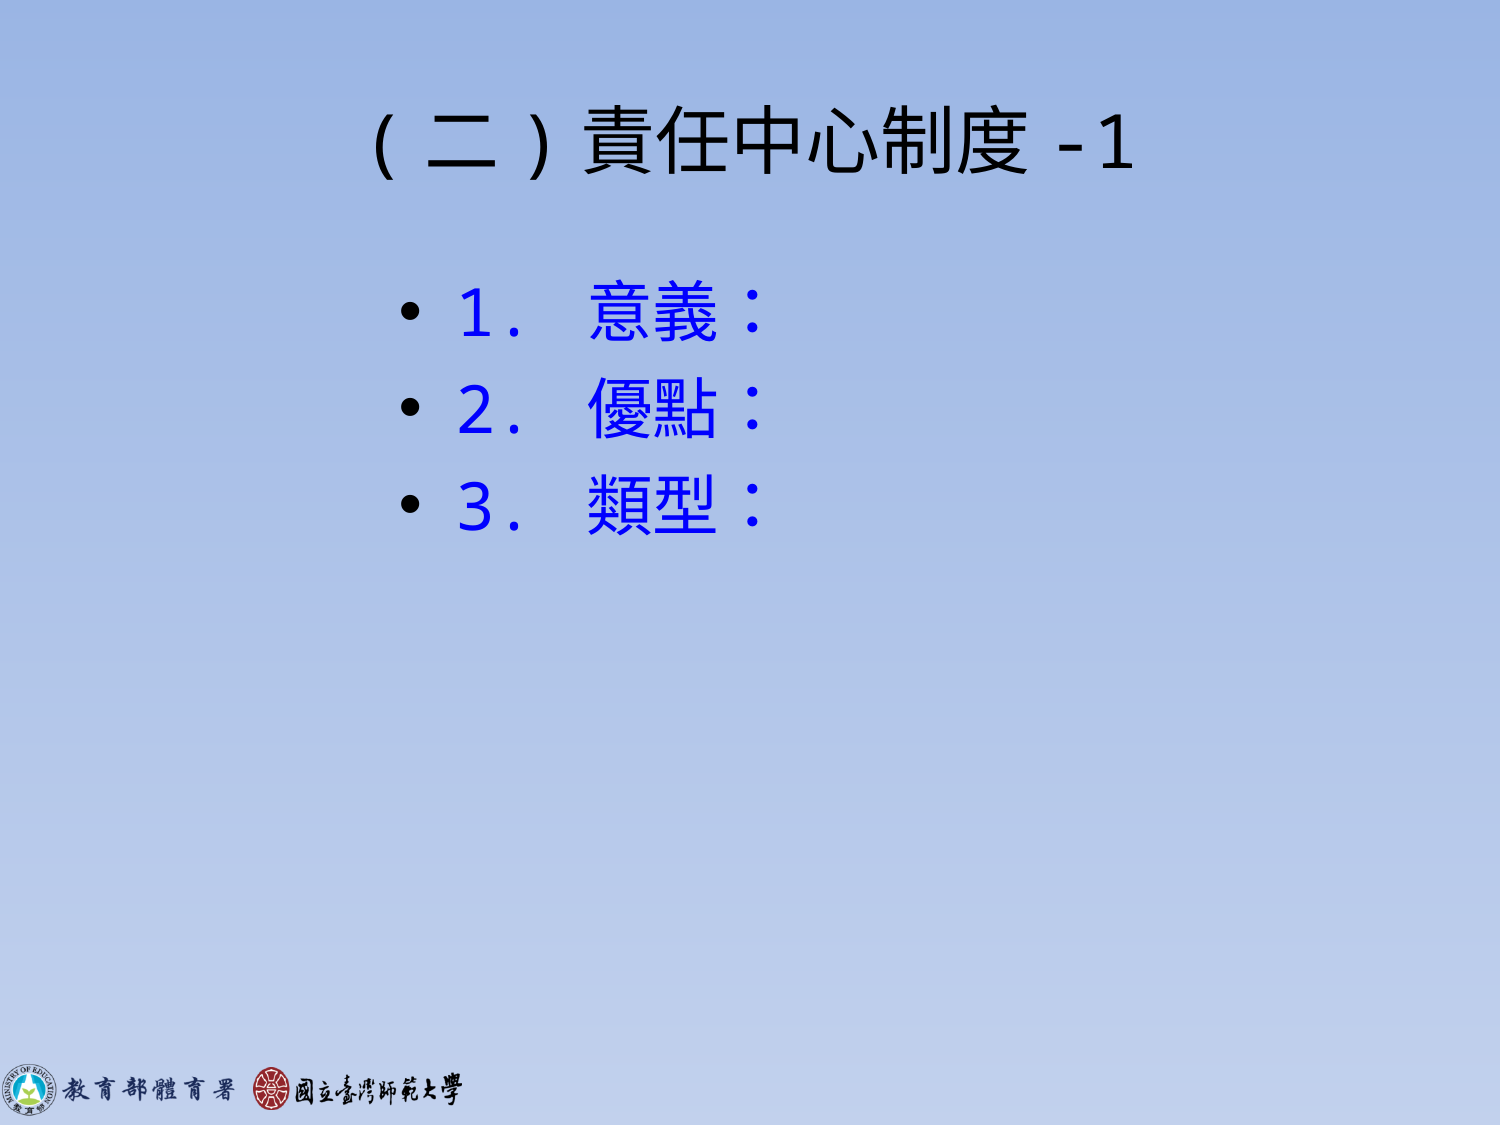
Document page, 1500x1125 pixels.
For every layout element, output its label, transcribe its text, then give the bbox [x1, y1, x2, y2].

title (二)責任中心制度-1 [75, 45, 1426, 233]
list 1. 意義： 2. 優點： 3. 類型： [383, 262, 1175, 651]
